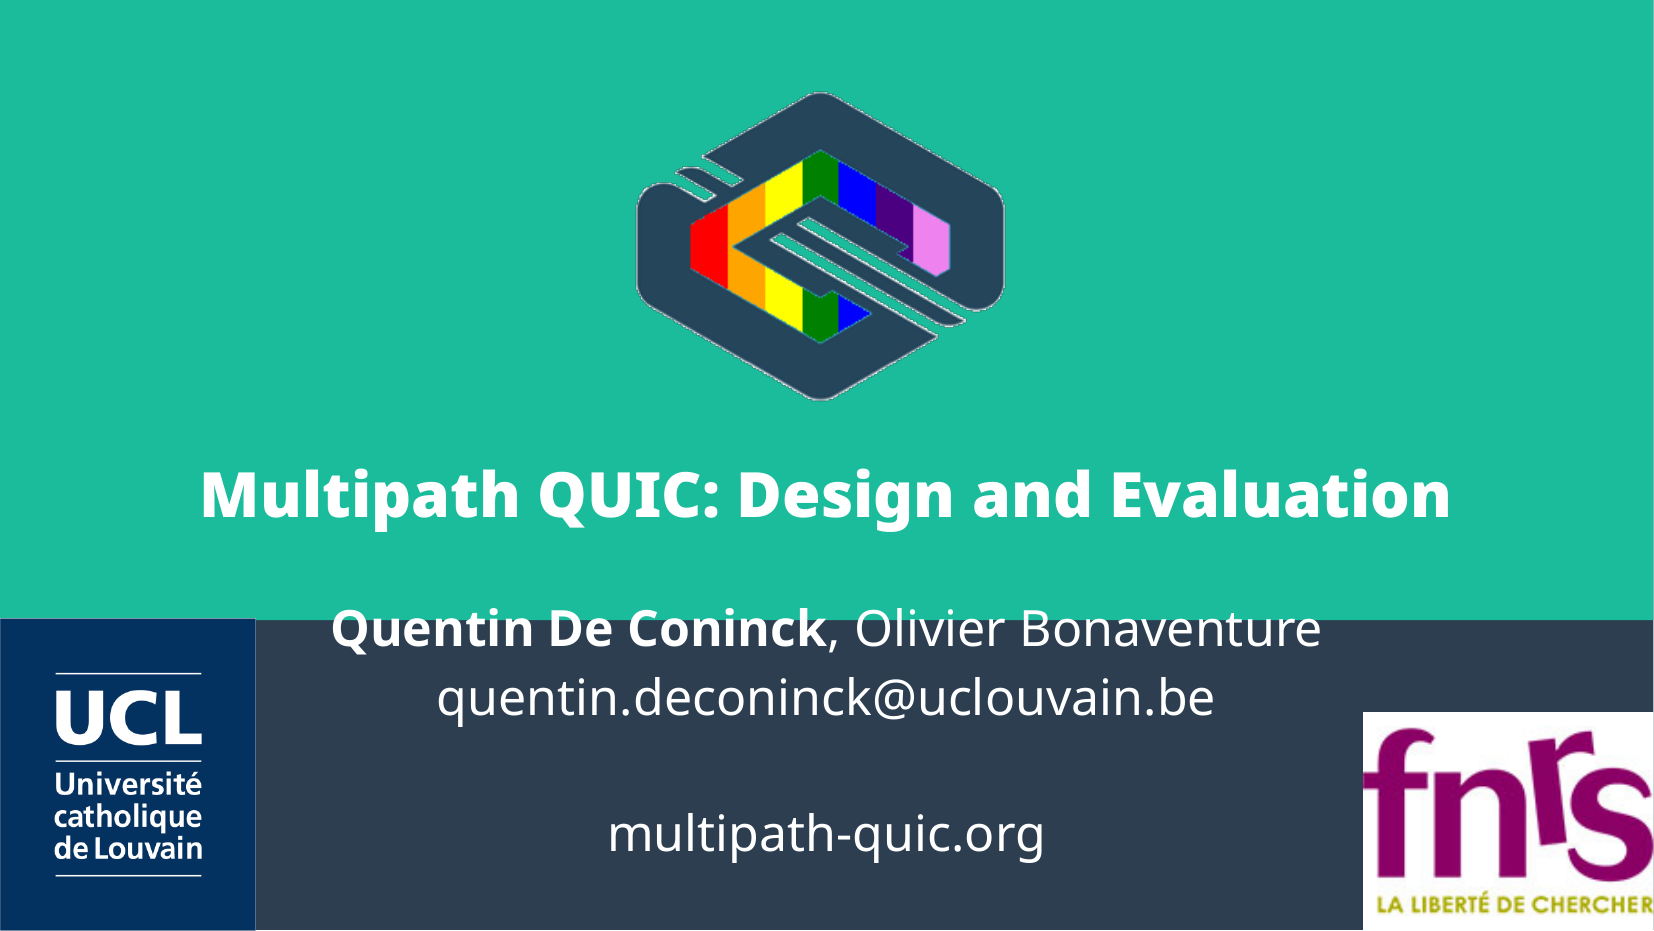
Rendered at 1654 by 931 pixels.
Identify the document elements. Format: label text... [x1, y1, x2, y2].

subtitle Quentin De Coninck, Olivier Bonaventure quentin.deconinck@uclouvain.be multipath-quic.org [256, 618, 1595, 910]
picture [0, 618, 256, 931]
picture [1363, 712, 1654, 931]
picture [630, 89, 1010, 409]
title Multipath QUIC: Design and Evaluation [59, 390, 1595, 554]
